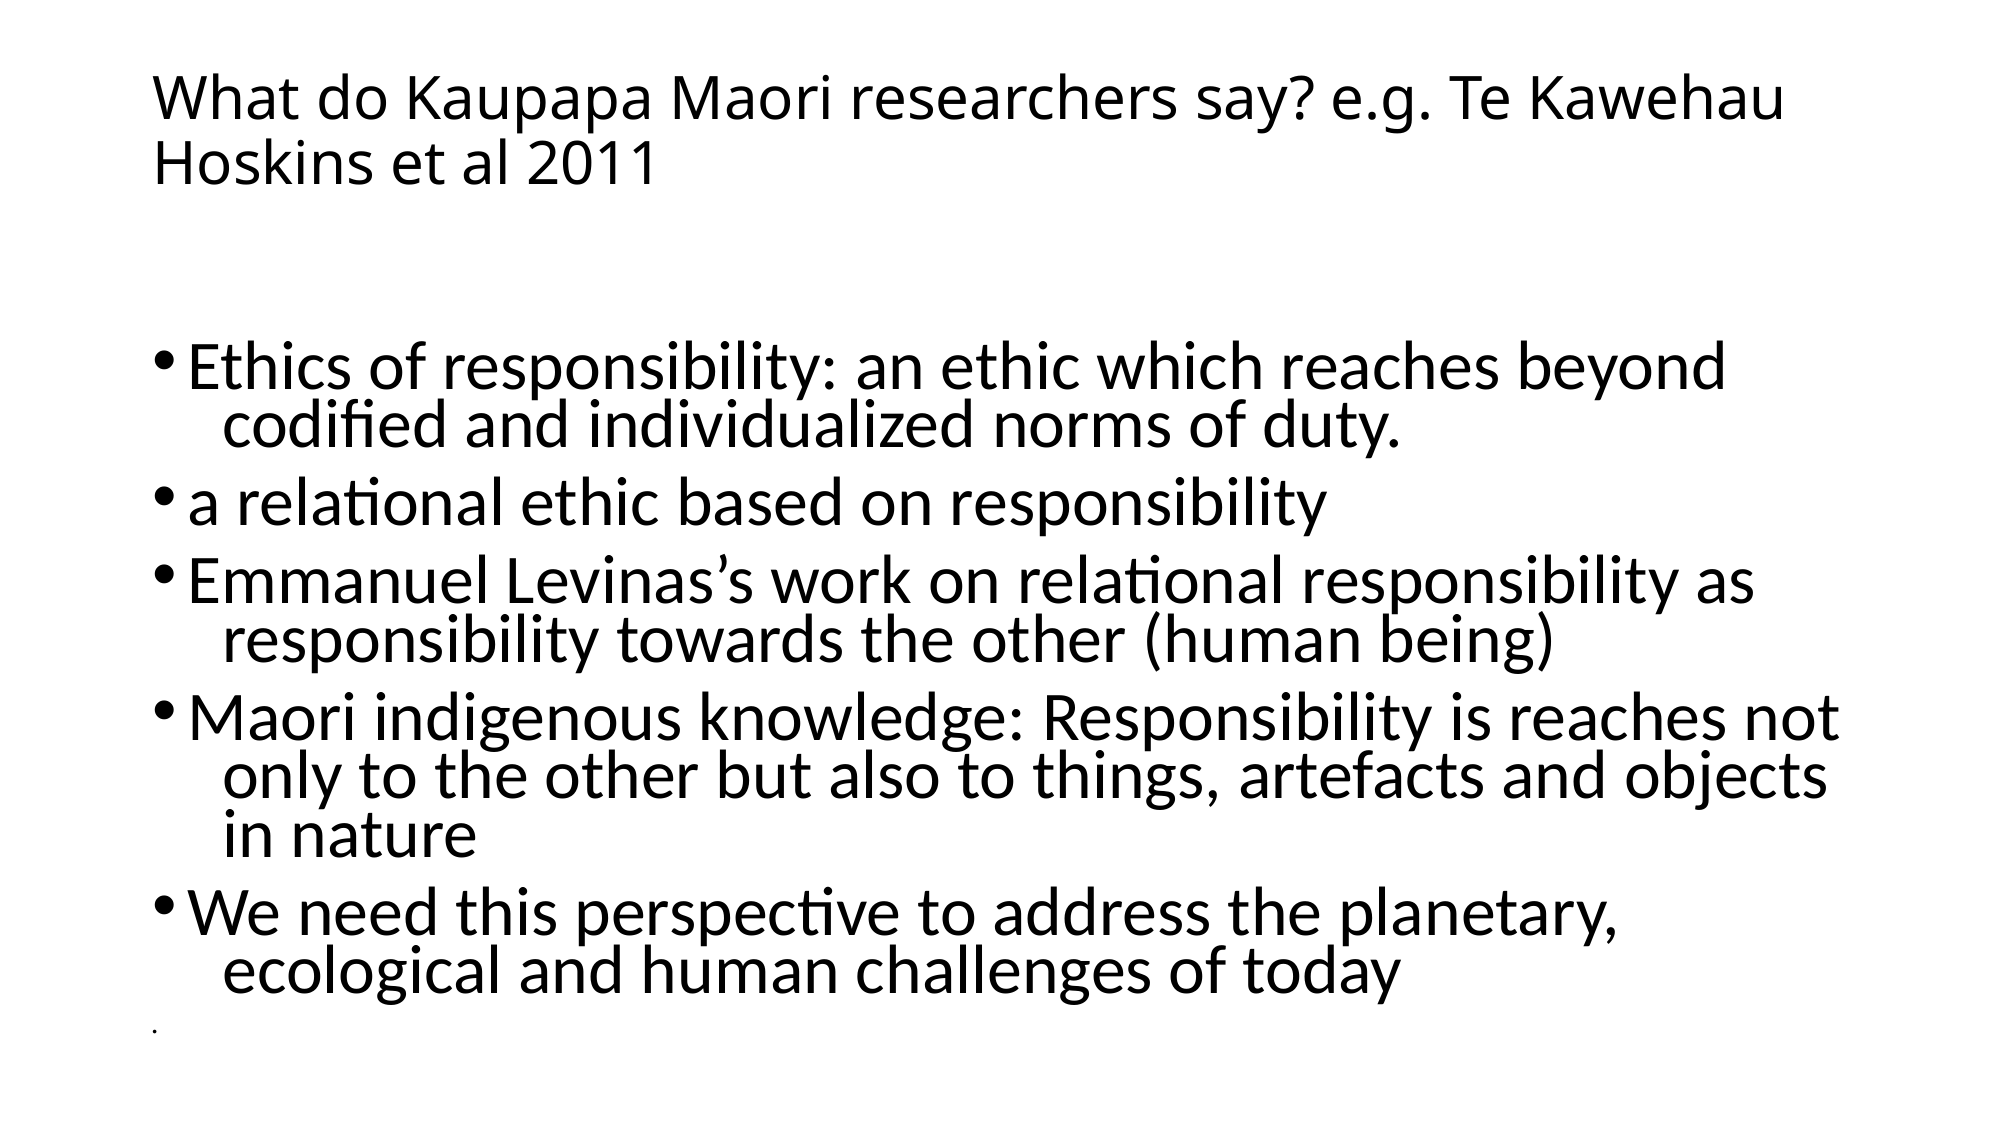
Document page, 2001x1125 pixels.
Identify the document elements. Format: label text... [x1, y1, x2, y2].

title What do Kaupapa Maori researchers say? e.g. Te Kawehau Hoskins et al 2011 [137, 59, 1863, 278]
list Ethics of responsibility: an ethic which reaches beyond codified and individualized norms of duty. a relational ethic based on responsibility Emmanuel Levinas’s work on relational responsibility as responsibility towards the other (human being) Maori indigenous knowledge: Responsibility is reaches not only to the other but also to things, artefacts and objects in nature We need this perspective to address the planetary, ecological and human challenges of today [137, 299, 1863, 1014]
